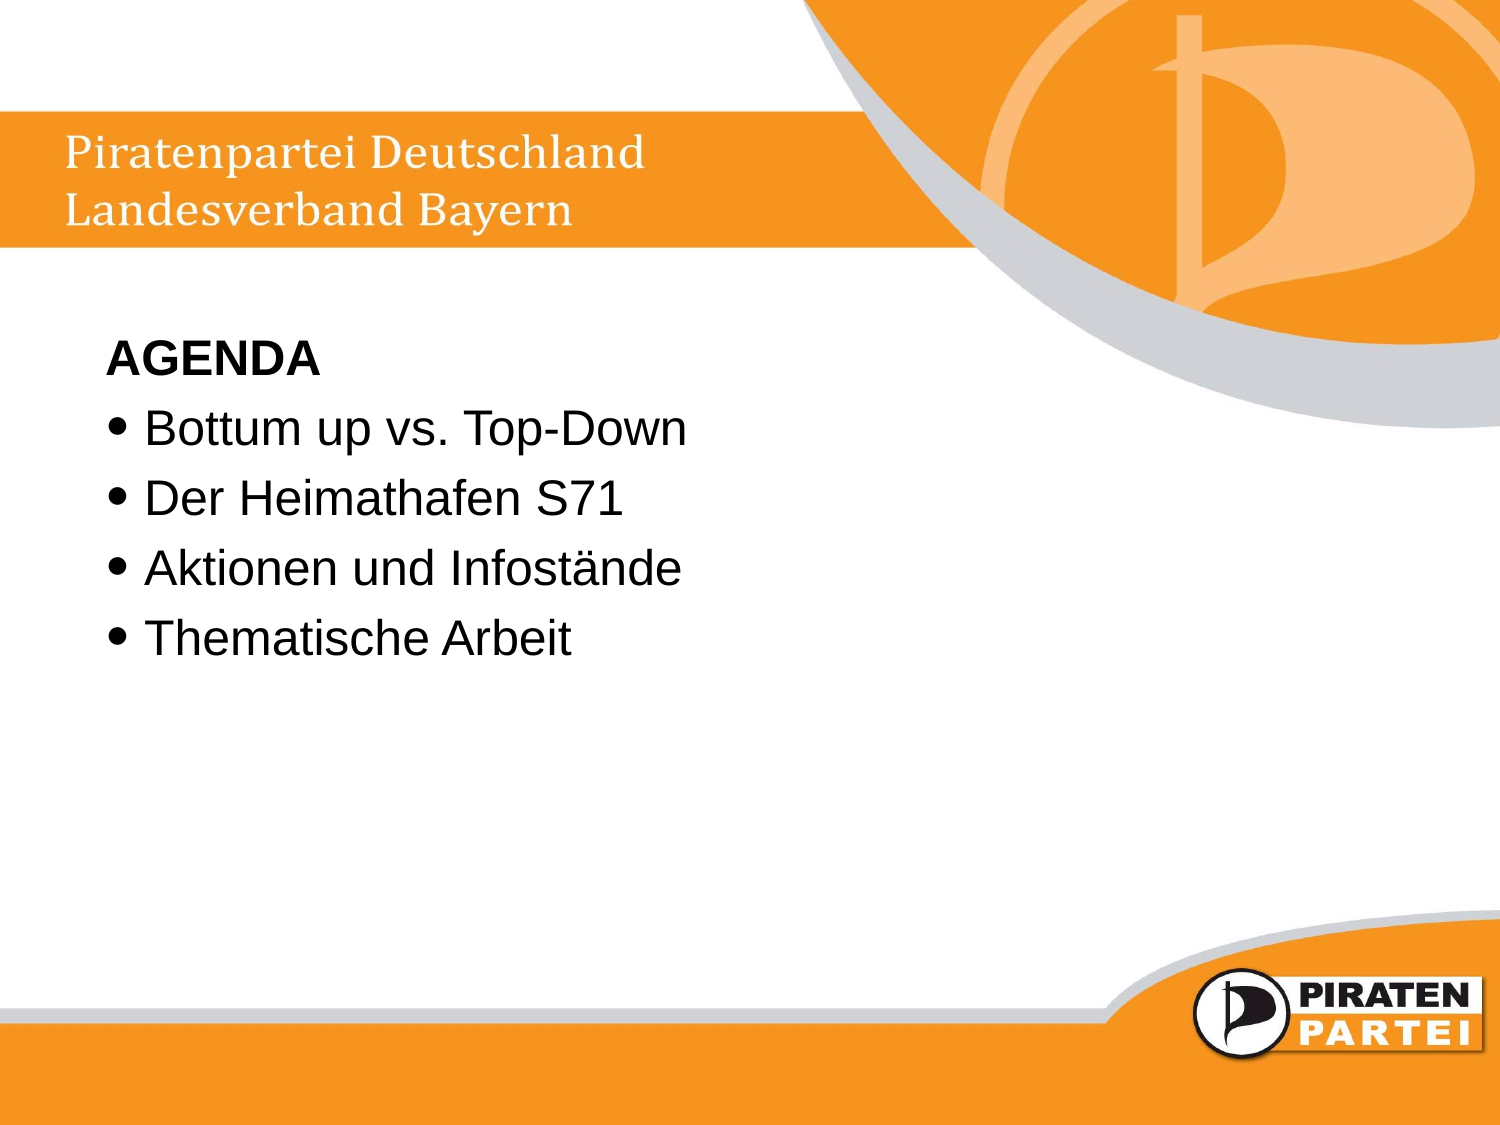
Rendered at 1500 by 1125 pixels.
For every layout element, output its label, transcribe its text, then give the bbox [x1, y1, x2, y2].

text_box AGENDA Bottum up vs. Top-Down Der Heimathafen S71 Aktionen und Infostände Thematische Arbeit [92, 323, 1443, 929]
picture [0, 0, 1500, 1125]
